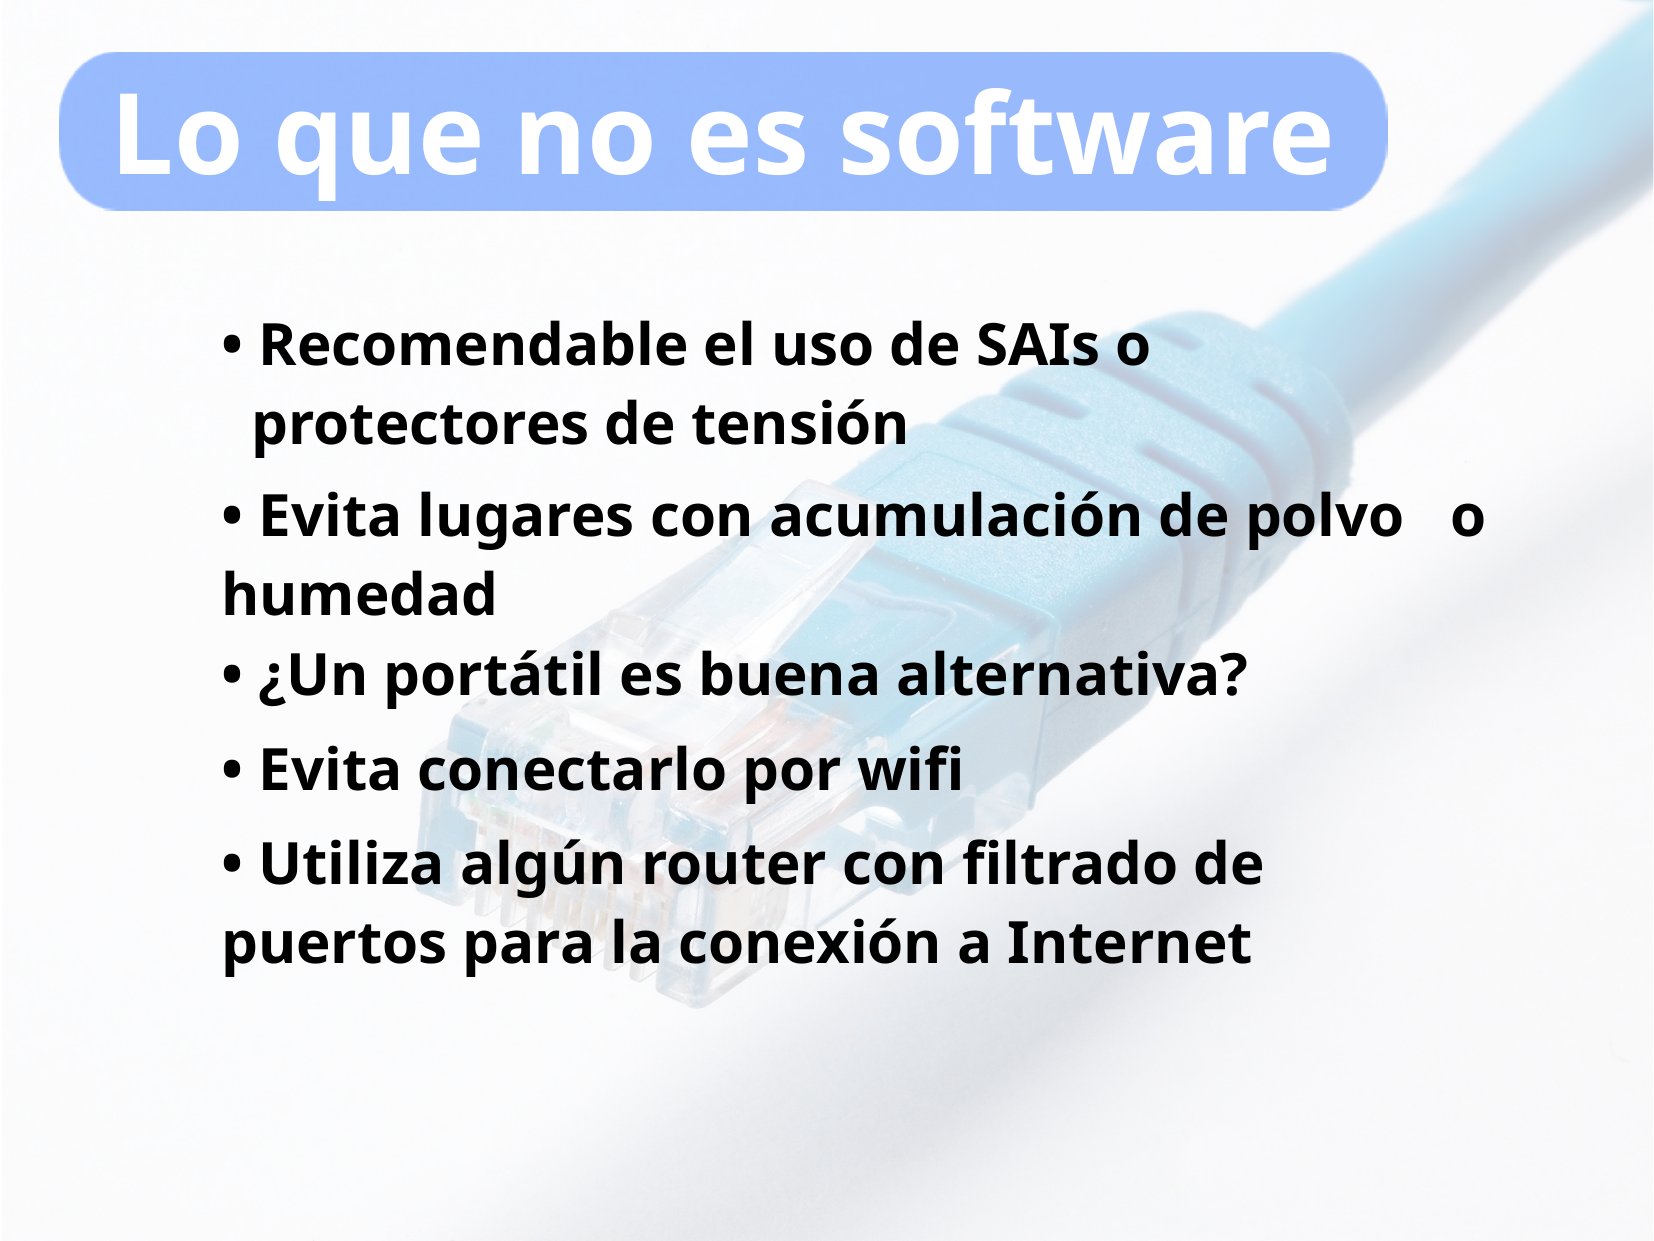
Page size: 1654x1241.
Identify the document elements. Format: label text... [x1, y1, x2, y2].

text_box • Utiliza algún router con filtrado de puertos para la conexión a Internet [206, 815, 1418, 984]
text_box • Evita conectarlo por wifi [206, 720, 1063, 813]
text_box • Recomendable el uso de SAIs o protectores de tensión [206, 295, 1418, 465]
text_box • Evita lugares con acumulación de polvo o humedad [206, 466, 1536, 636]
picture [2, 0, 1654, 1241]
text_box • ¿Un portátil es buena alternativa? [206, 626, 1359, 718]
